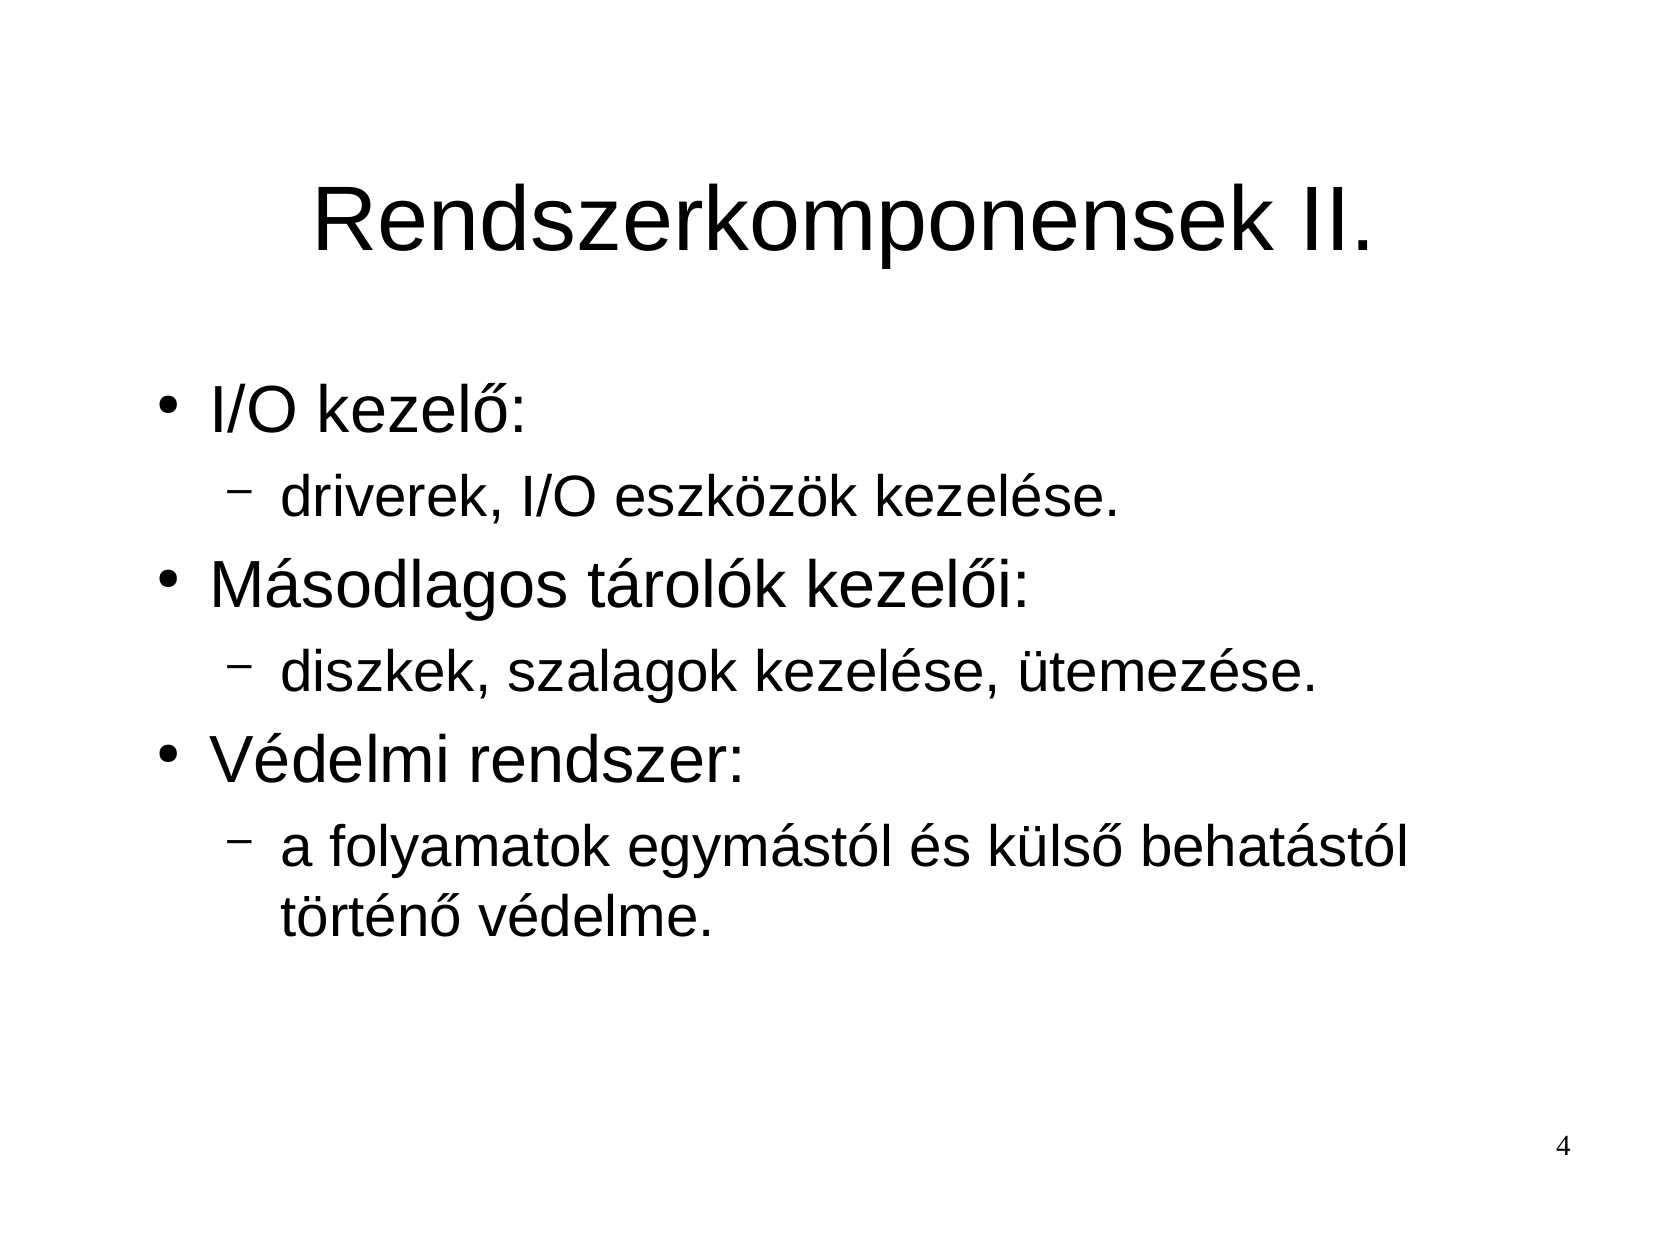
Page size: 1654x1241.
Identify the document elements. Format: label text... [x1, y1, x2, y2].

title Rendszerkomponensek II. [124, 110, 1530, 317]
list I/O kezelő: driverek, I/O eszközök kezelése. Másodlagos tárolók kezelői: diszkek, szalagok kezelése, ütemezése. Védelmi rendszer: a folyamatok egymástól és külső behatástól történő védelme. [124, 358, 1530, 1103]
